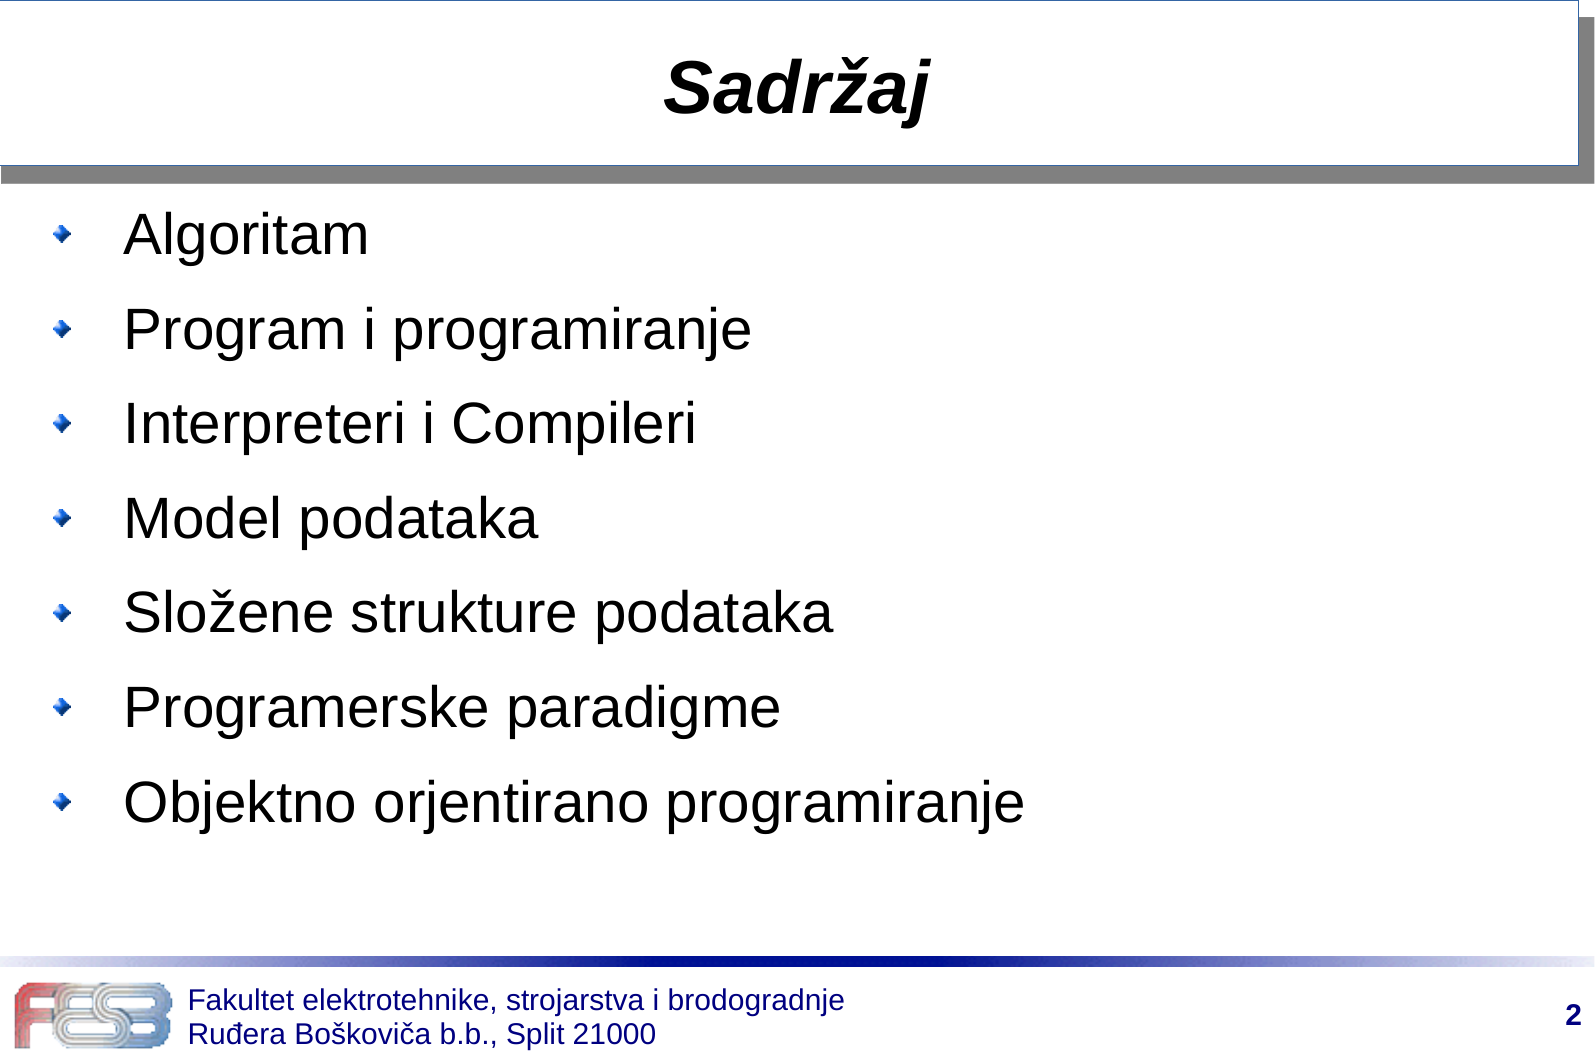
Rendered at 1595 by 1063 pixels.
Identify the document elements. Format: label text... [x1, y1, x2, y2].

list Algoritam Program i programiranje Interpreteri i Compileri Model podataka Složene strukture podataka Programerske paradigme Objektno orjentirano programiranje [29, 201, 1565, 944]
title Sadržaj [0, 0, 1595, 175]
picture [9, 975, 177, 1059]
picture [0, 956, 1595, 967]
